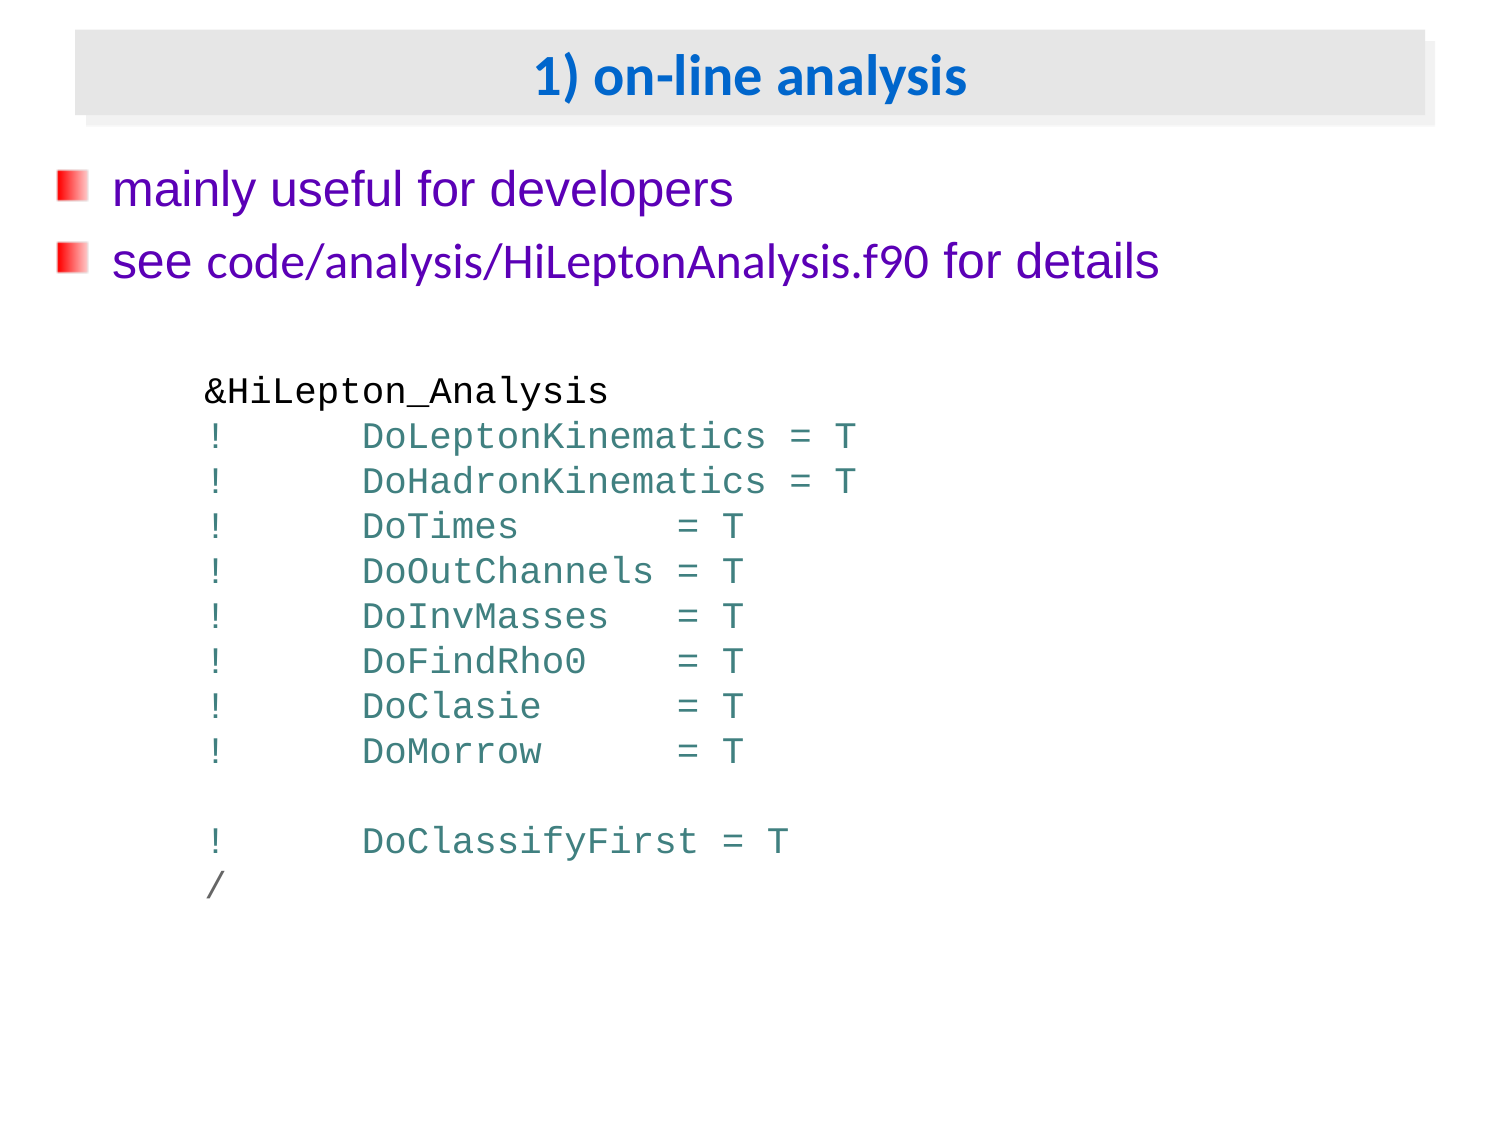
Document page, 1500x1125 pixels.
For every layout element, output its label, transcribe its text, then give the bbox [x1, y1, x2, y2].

list mainly useful for developers see code/analysis/HiLeptonAnalysis.f90 for details [41, 148, 1459, 1093]
text_box &HiLepton_Analysis ! DoLeptonKinematics = T ! DoHadronKinematics = T ! DoTimes = T ! DoOutChannels = T ! DoInvMasses = T ! DoFindRho0 = T ! DoClasie = T ! DoMorrow = T ! DoClassifyFirst = T / [189, 359, 1152, 975]
title 1) on-line analysis [75, 29, 1426, 116]
